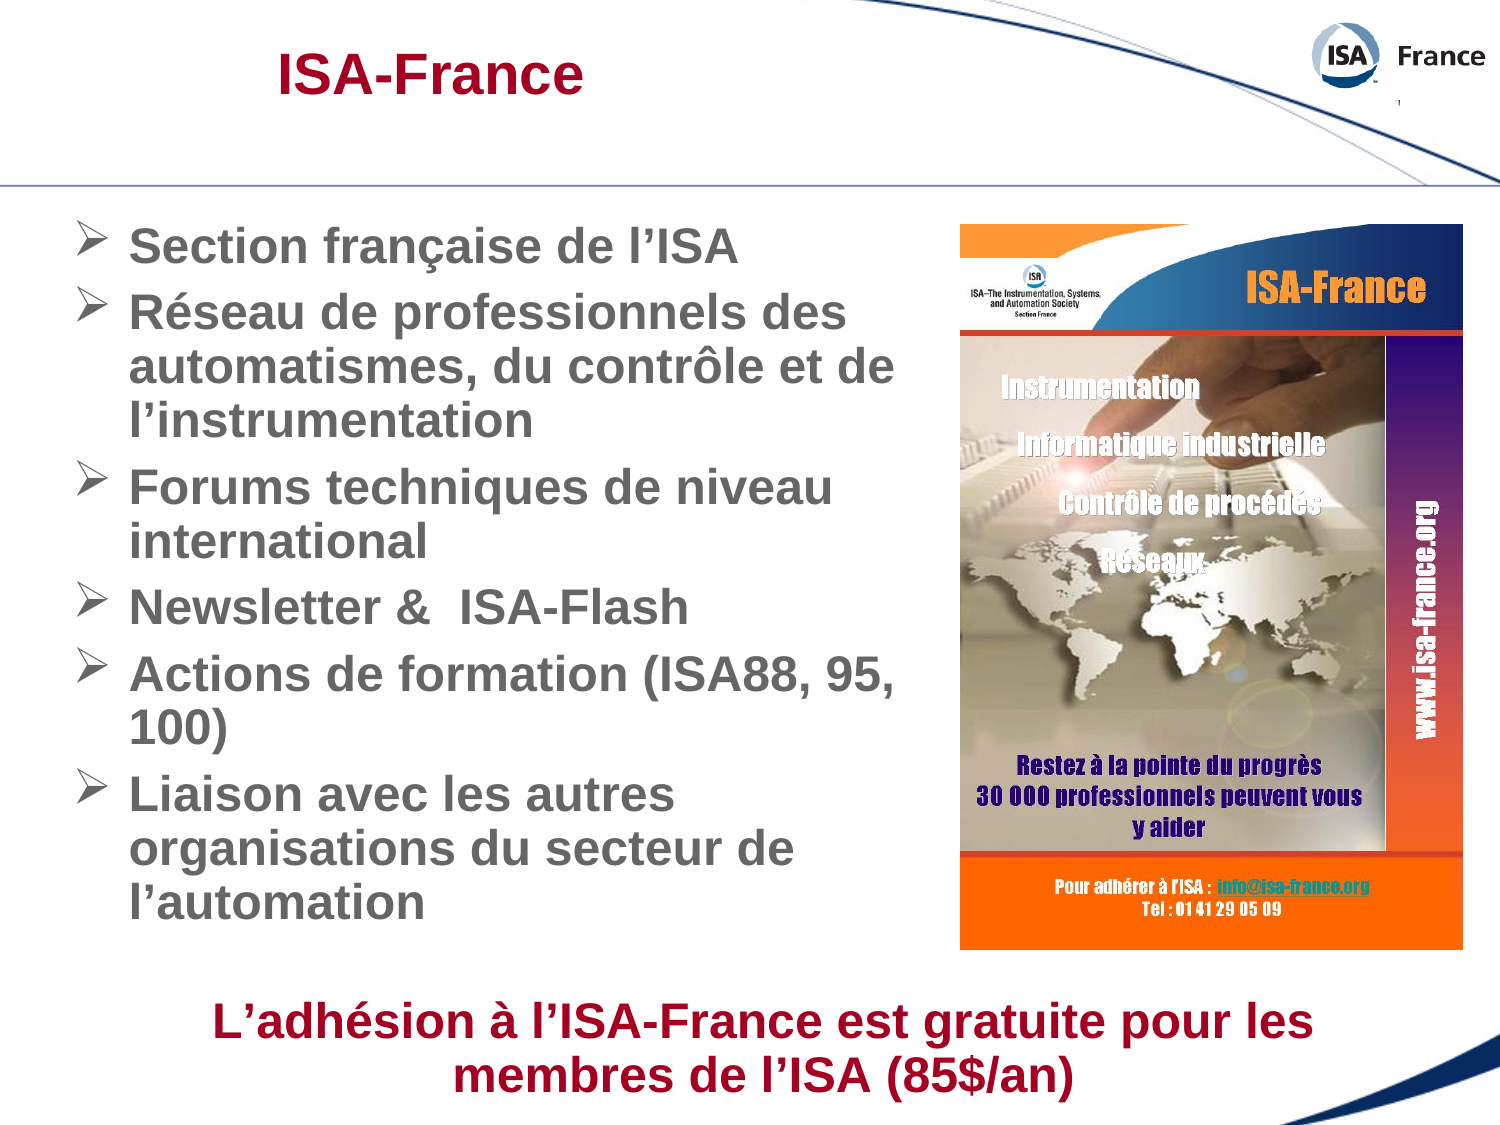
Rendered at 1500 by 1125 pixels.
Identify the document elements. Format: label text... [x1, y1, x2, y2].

list Section française de l’ISA Réseau de professionnels des automatismes, du contrôle et de l’instrumentation Forums techniques de niveau international Newsletter & ISA-Flash Actions de formation (ISA88, 95, 100)‏ Liaison avec les autres organisations du secteur de l’automation [57, 212, 1013, 963]
text_box L’adhésion à l’ISA-France est gratuite pour les membres de l’ISA (85$/an)‏ [87, 987, 1441, 1125]
title ISA-France [262, 28, 1333, 217]
picture [0, 0, 1500, 1125]
